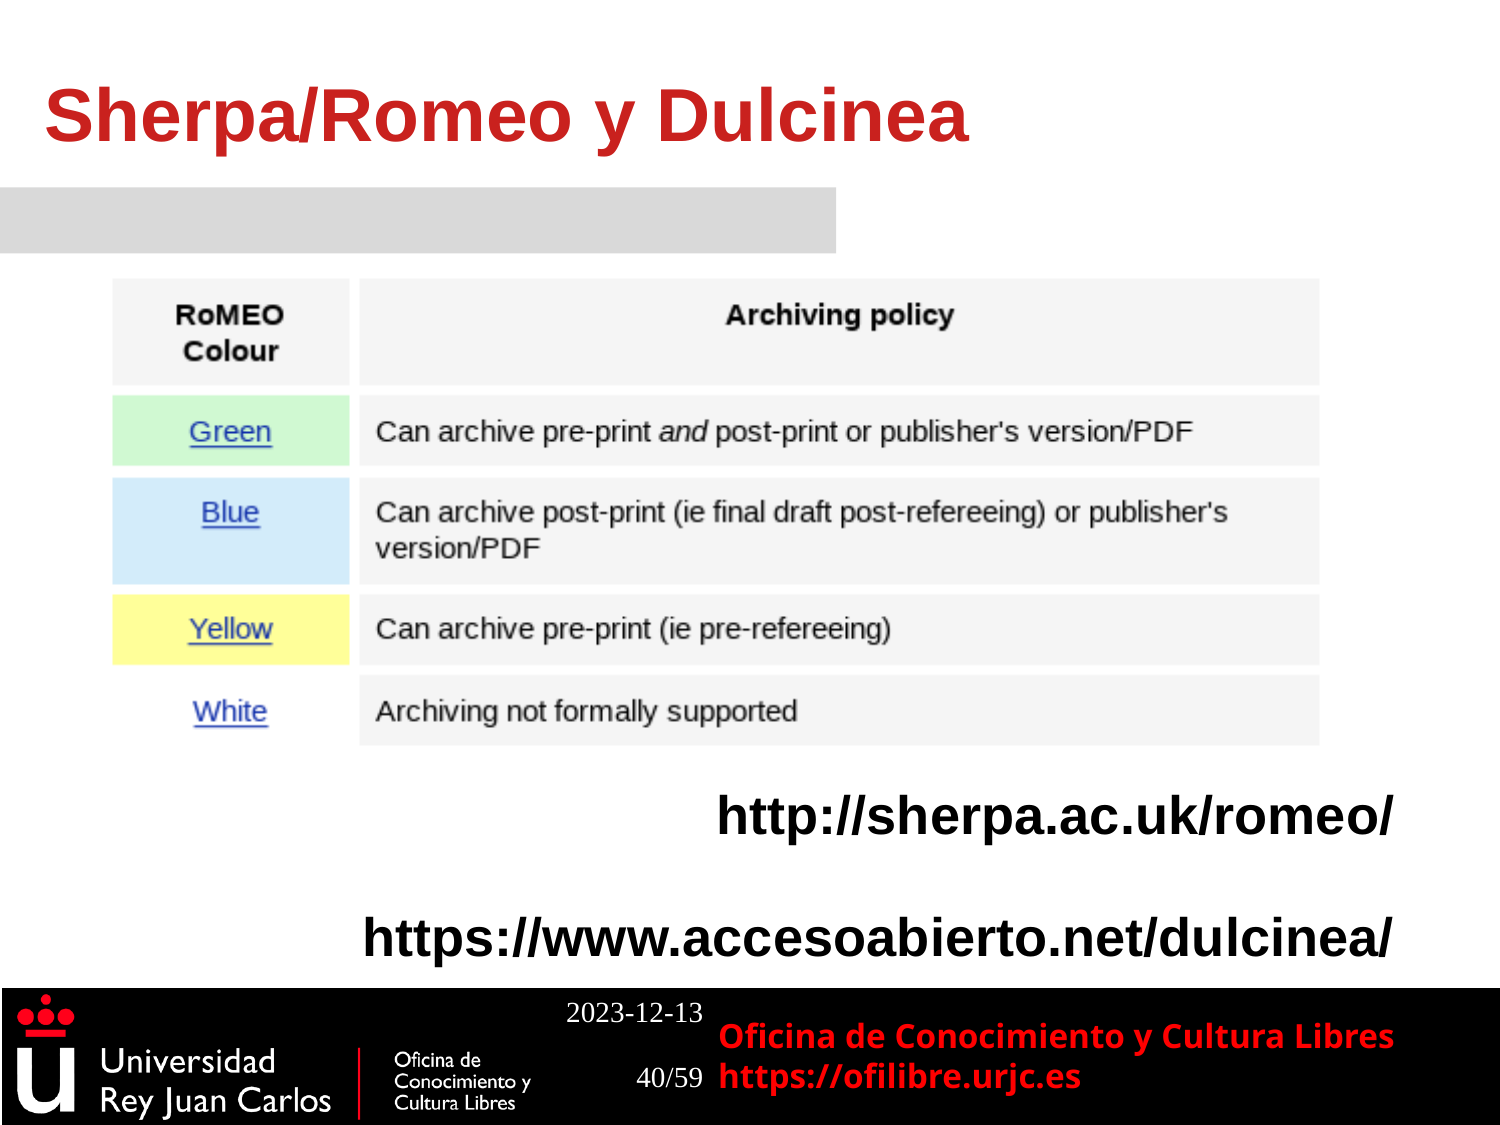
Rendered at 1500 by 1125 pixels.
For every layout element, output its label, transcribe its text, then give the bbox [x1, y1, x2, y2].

title [75, 7, 1425, 196]
text_box Sherpa/Romeo y Dulcinea [30, 66, 1036, 249]
picture [17, 994, 531, 1120]
picture [105, 269, 1334, 762]
text_box http://sherpa.ac.uk/romeo/ https://www.accesoabierto.net/dulcinea/ [105, 778, 1411, 976]
